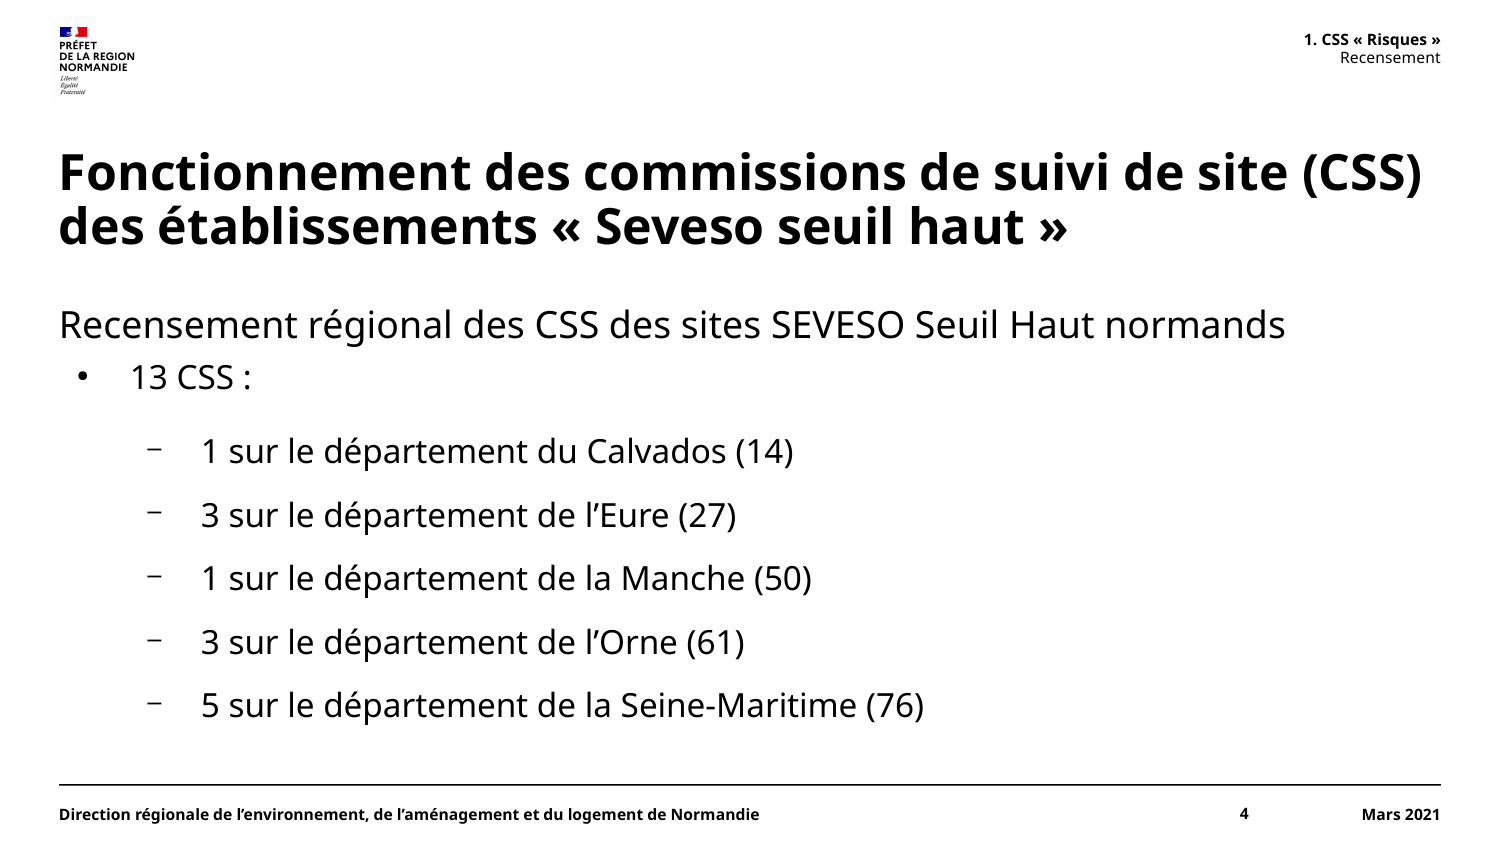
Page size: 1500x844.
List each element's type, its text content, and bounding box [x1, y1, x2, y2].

list CSS « Risques » Recensement [543, 29, 1441, 89]
list Recensement régional des CSS des sites SEVESO Seuil Haut normands 13 CSS : 1 sur le département du Calvados (14) 3 sur le département de l’Eure (27) 1 sur le département de la Manche (50) 3 sur le département de l’Orne (61) 5 sur le département de la Seine-Maritime (76) [59, 301, 1454, 724]
slide_number Mars 2021 [1249, 784, 1441, 844]
title Fonctionnement des commissions de suivi de site (CSS) des établissements « Seveso seuil haut » [59, 147, 1441, 266]
footer Direction régionale de l’environnement, de l’aménagement et du logement de Normandie [59, 784, 1027, 844]
slide_number 27 [1027, 784, 1249, 844]
picture [50, 17, 144, 104]
